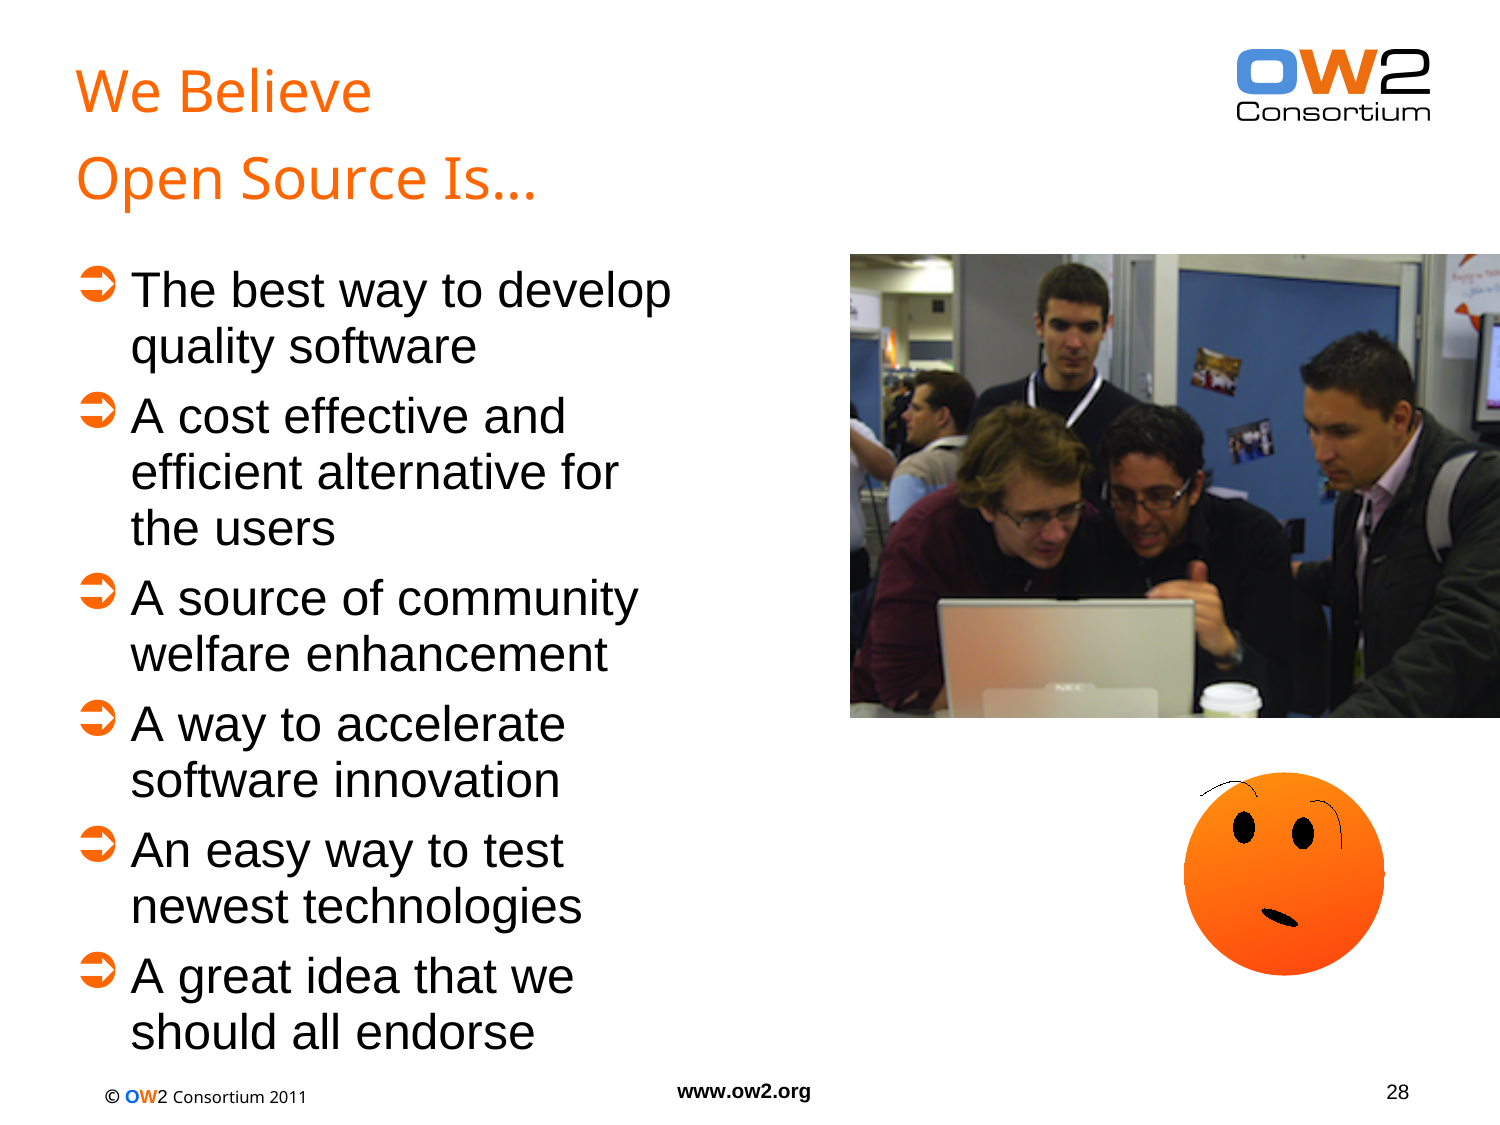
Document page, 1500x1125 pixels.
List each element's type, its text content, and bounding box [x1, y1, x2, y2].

picture [850, 254, 1500, 718]
title We Believe Open Source Is... [74, 42, 1175, 216]
text_box [1184, 772, 1385, 976]
list The best way to develop quality software A cost effective and efficient alternative for the users A source of community welfare enhancement A way to accelerate software innovation An easy way to test newest technologies A great idea that we should all endorse [74, 262, 700, 1060]
